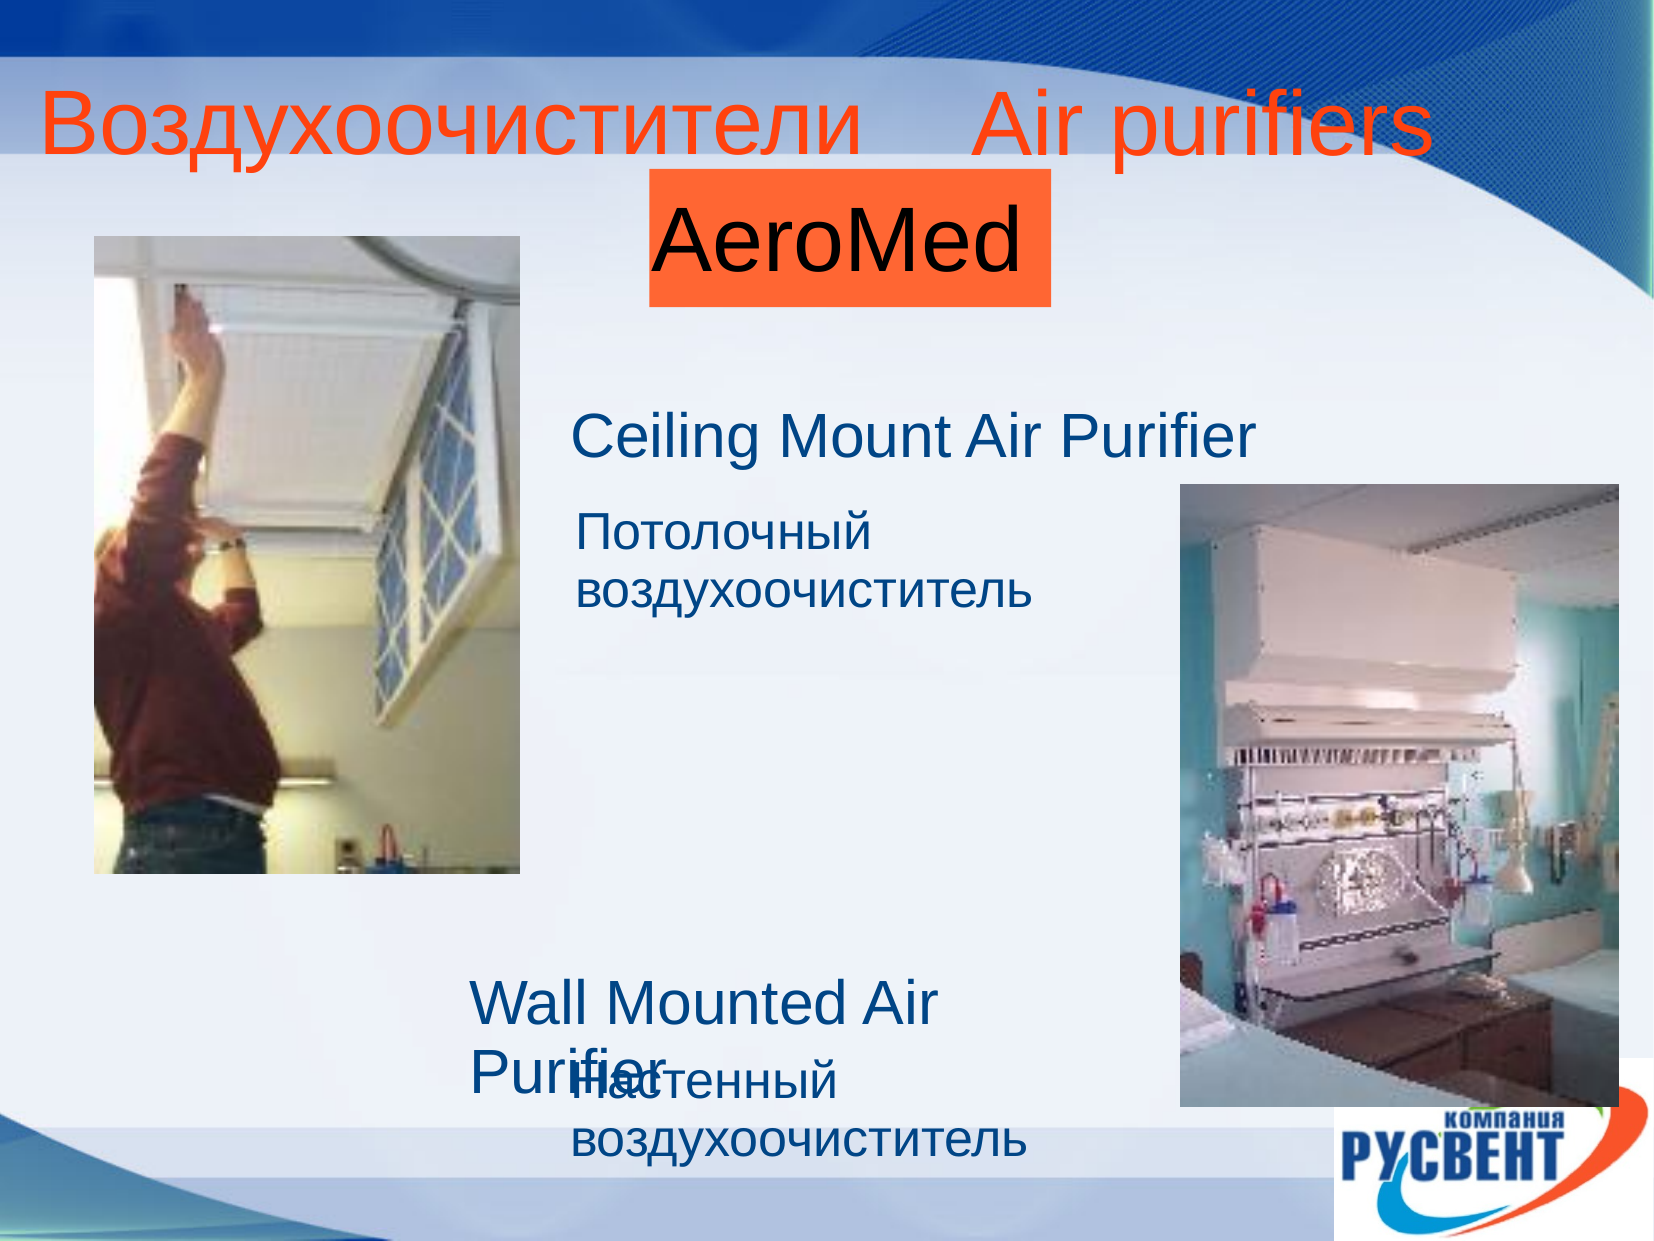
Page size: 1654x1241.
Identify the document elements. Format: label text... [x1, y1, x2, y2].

text_box Настенный воздухоочиститель [555, 1041, 1158, 1172]
picture [1180, 484, 1654, 1241]
text_box Air purifiers [956, 59, 1619, 178]
text_box Ceiling Mount Air Purifier [555, 389, 1430, 475]
text_box Воздухоочистители [23, 59, 898, 177]
text_box Wall Mounted Air Purifier [454, 956, 1170, 1042]
text_box Потолочный воздухоочиститель [560, 491, 1063, 622]
title AeroMed [649, 168, 1052, 308]
picture [94, 236, 520, 874]
